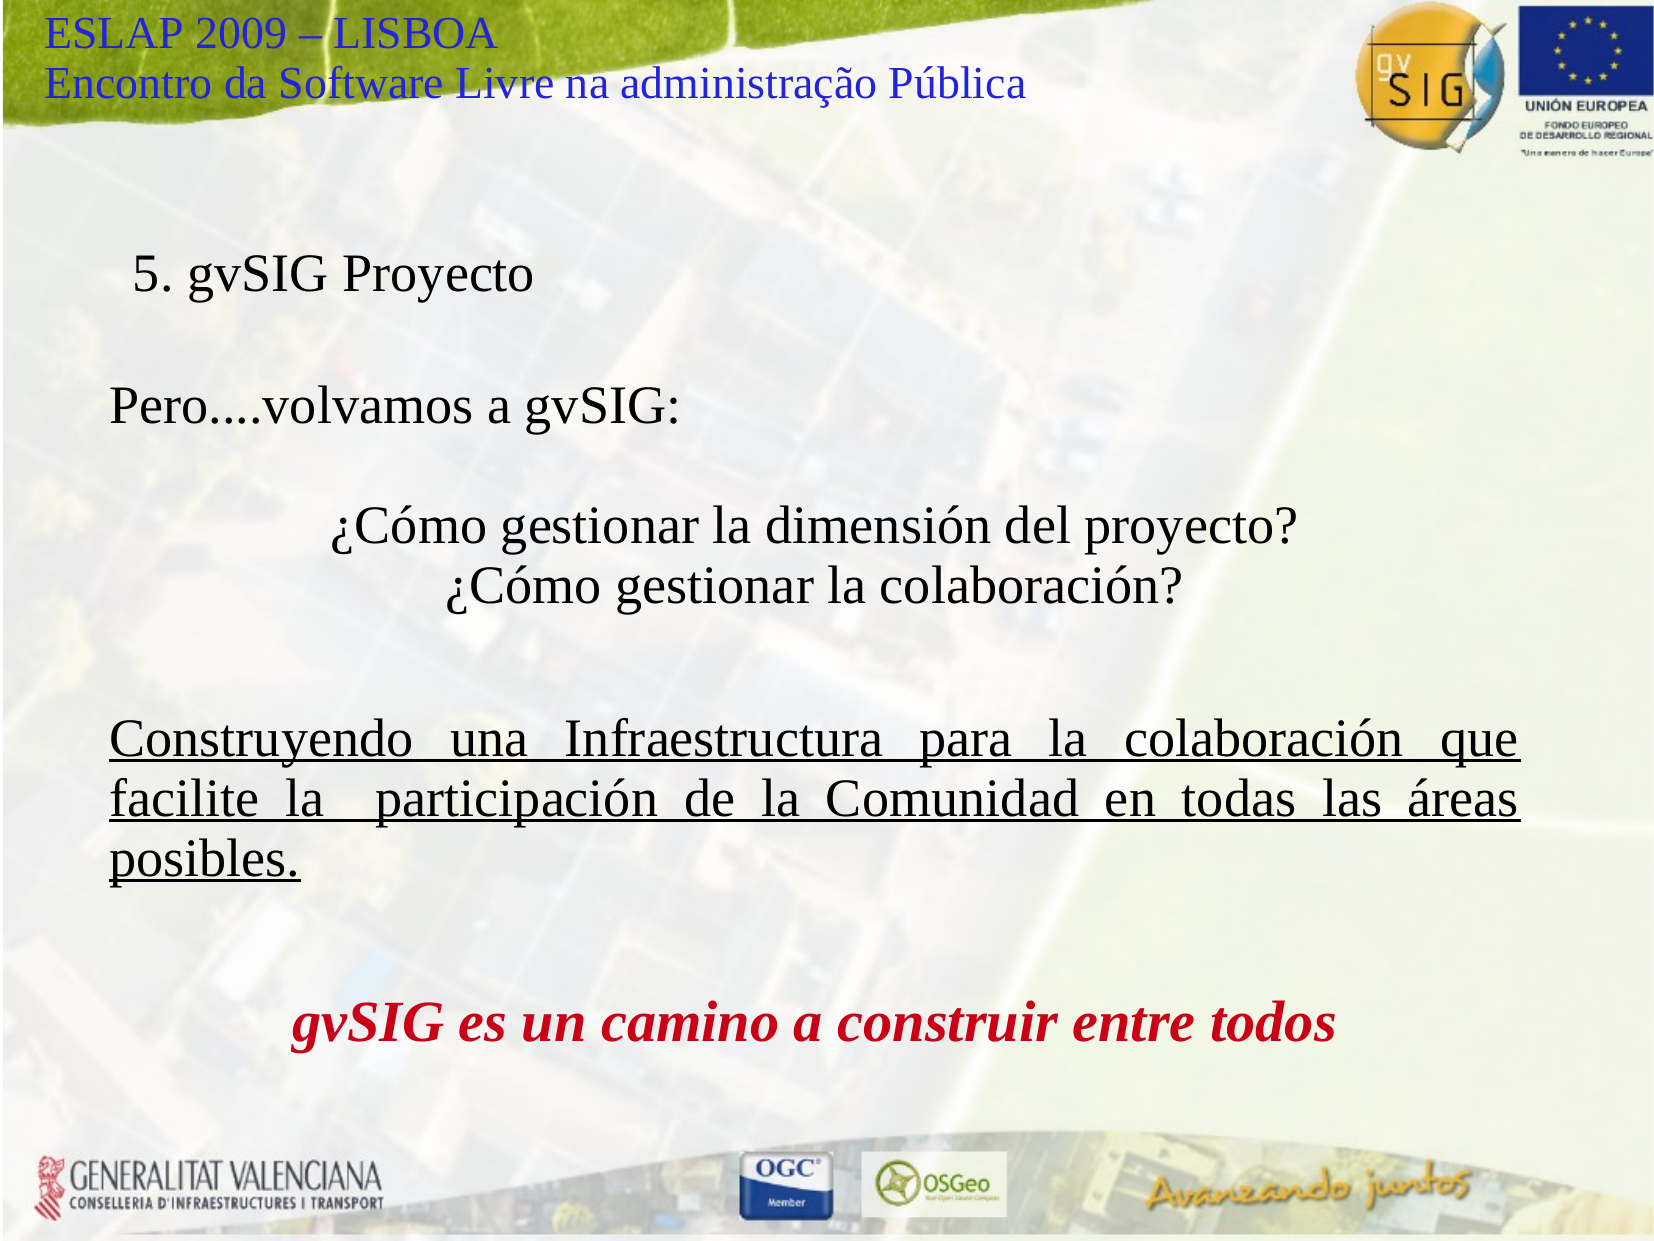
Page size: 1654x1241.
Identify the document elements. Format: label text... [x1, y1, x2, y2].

text_box 5. gvSIG Proyecto [118, 236, 688, 317]
picture [2, 0, 1654, 1241]
text_box Pero....volvamos a gvSIG: ¿Cómo gestionar la dimensión del proyecto? ¿Cómo gestionar la colaboración? Construyendo una Infraestructura para la colaboración que facilite la participación de la Comunidad en todas las áreas posibles. gvSIG es un camino a construir entre todos [94, 307, 1536, 1062]
